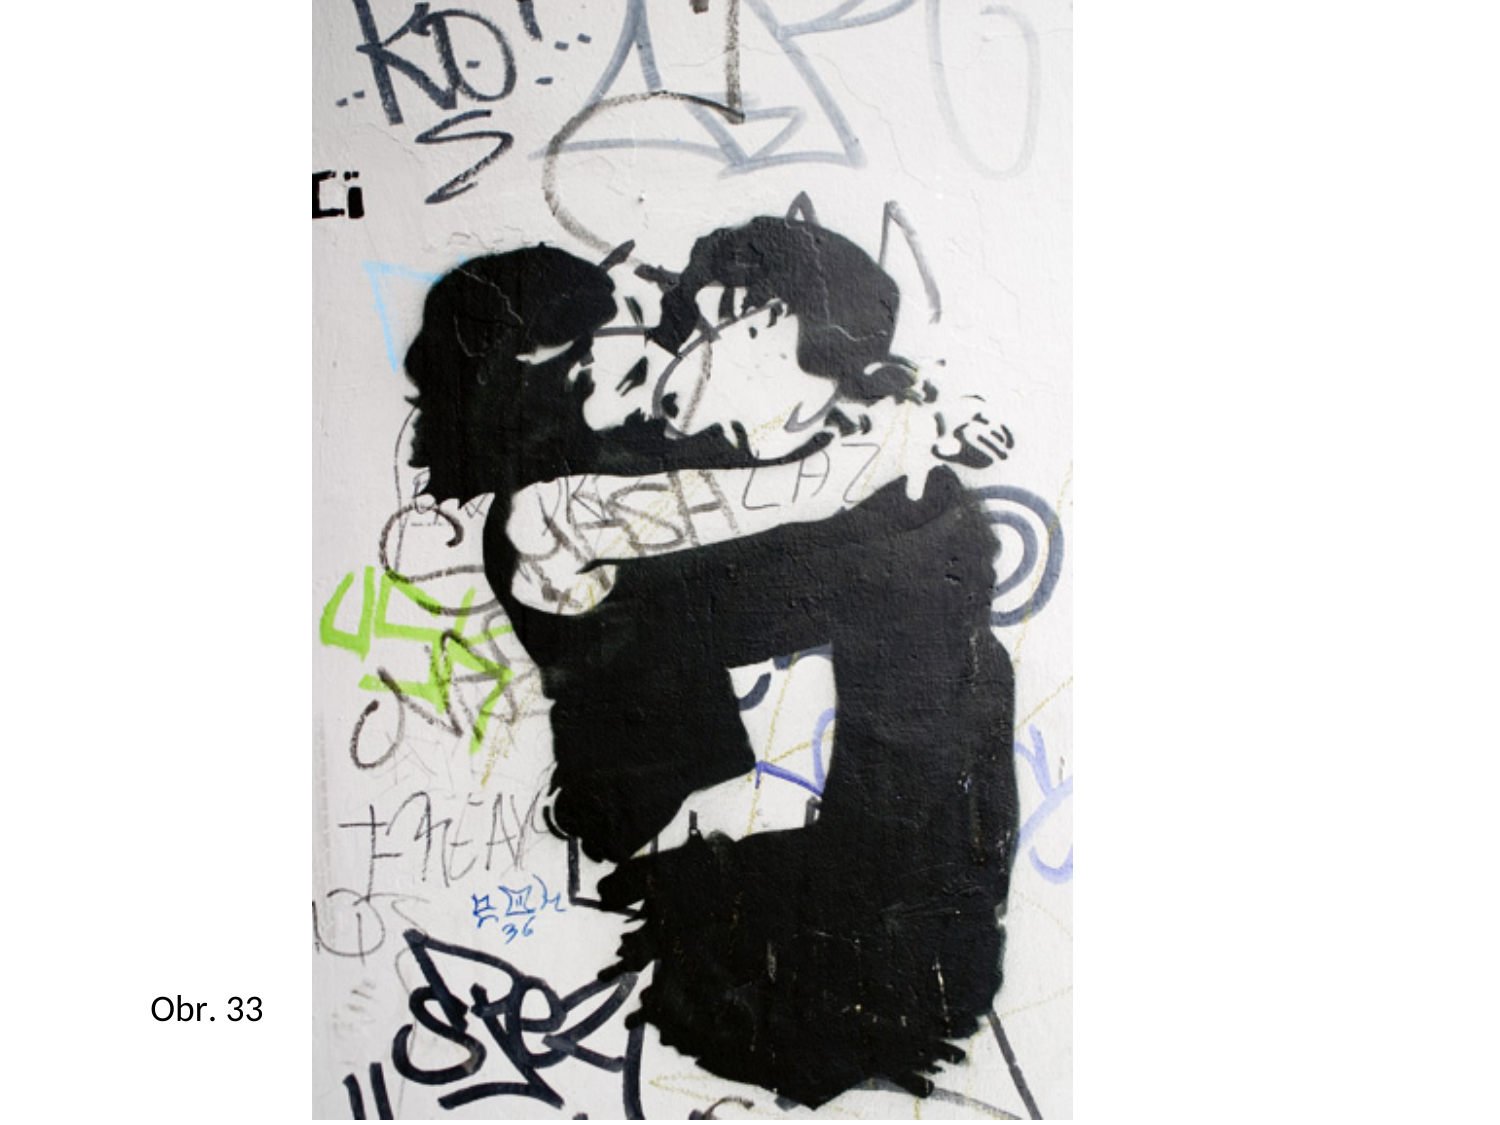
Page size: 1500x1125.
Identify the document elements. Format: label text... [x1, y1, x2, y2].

text_box [312, 0, 1073, 1120]
text_box Obr. 33 [135, 976, 325, 1037]
